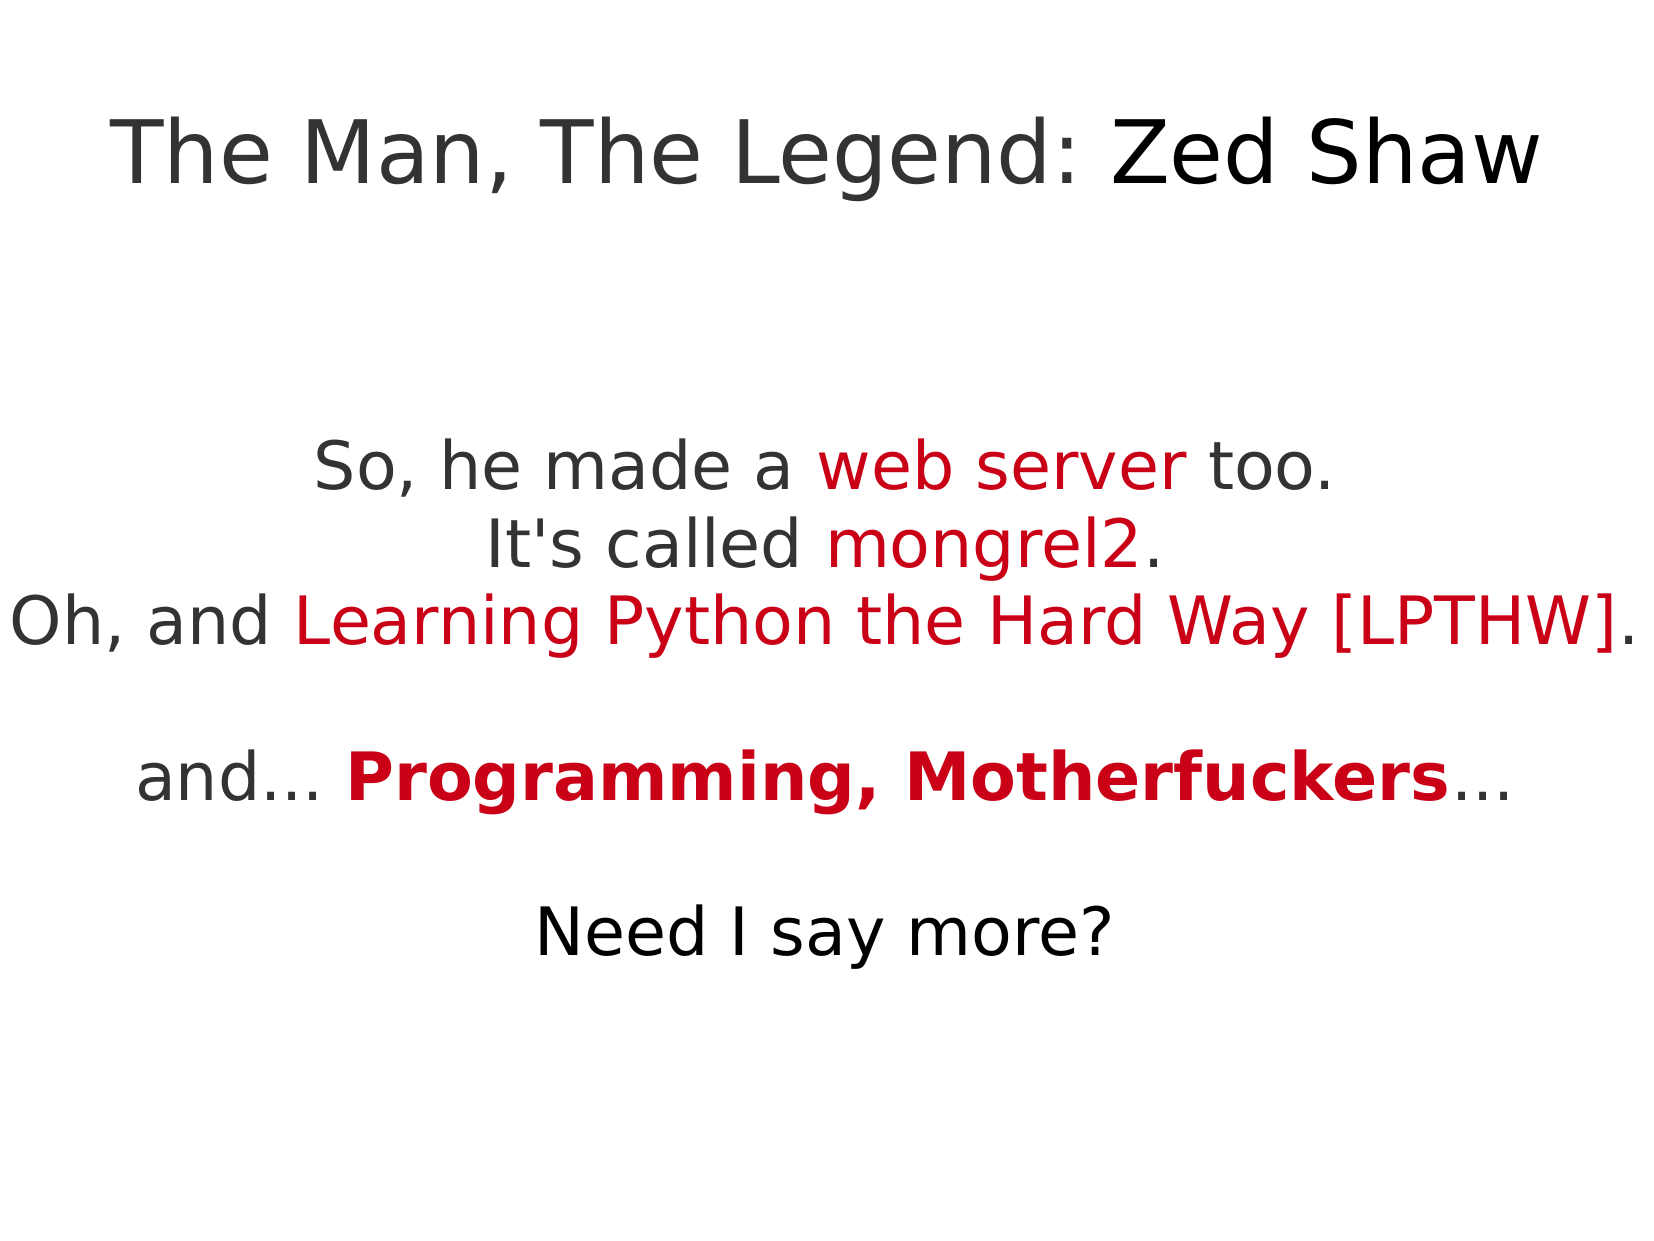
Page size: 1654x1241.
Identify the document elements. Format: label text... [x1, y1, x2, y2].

subtitle So, he made a web server too. It's called mongrel2. Oh, and Learning Python the Hard Way [LPTHW]. and... Programming, Motherfuckers... Need I say more? [0, 290, 1651, 1109]
title The Man, The Legend: Zed Shaw [82, 49, 1571, 257]
